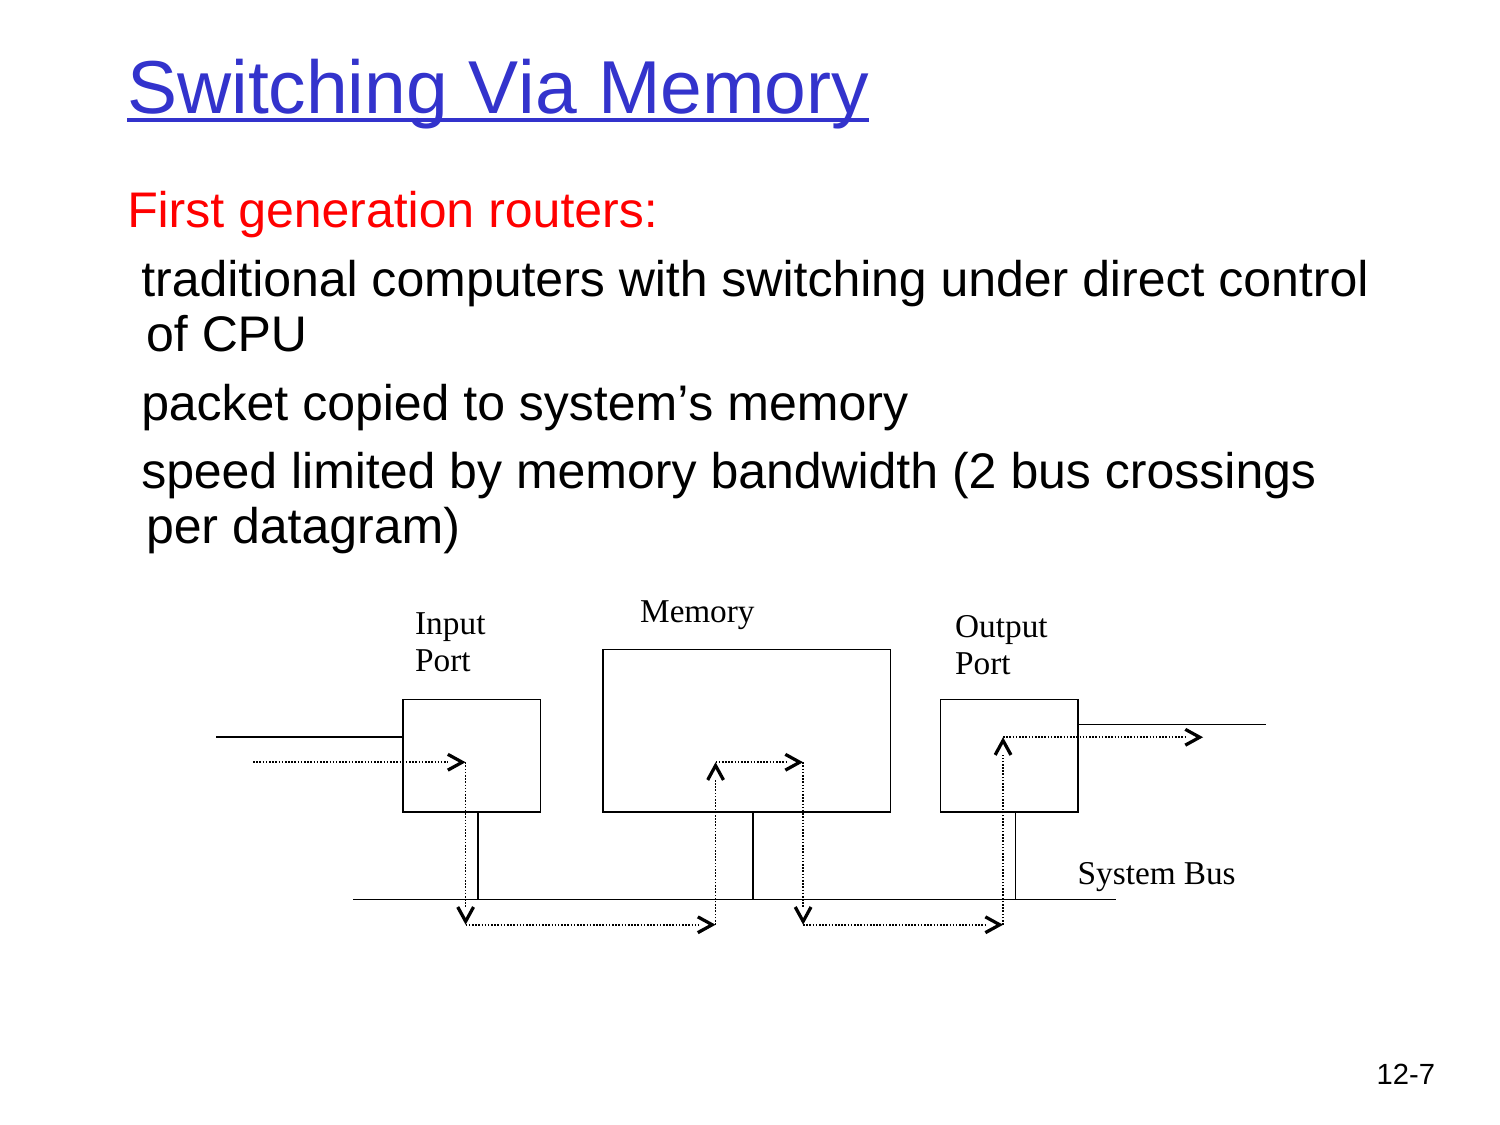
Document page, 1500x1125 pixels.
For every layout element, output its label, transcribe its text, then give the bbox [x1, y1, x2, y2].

text_box System Bus [1062, 847, 1251, 900]
text_box Input Port [400, 597, 501, 687]
title Switching Via Memory [112, 37, 1388, 138]
text_box Output Port [940, 599, 1063, 690]
text_box Memory [625, 584, 770, 638]
list First generation routers: traditional computers with switching under direct control of CPU packet copied to system’s memory speed limited by memory bandwidth (2 bus crossings per datagram) [112, 174, 1401, 563]
